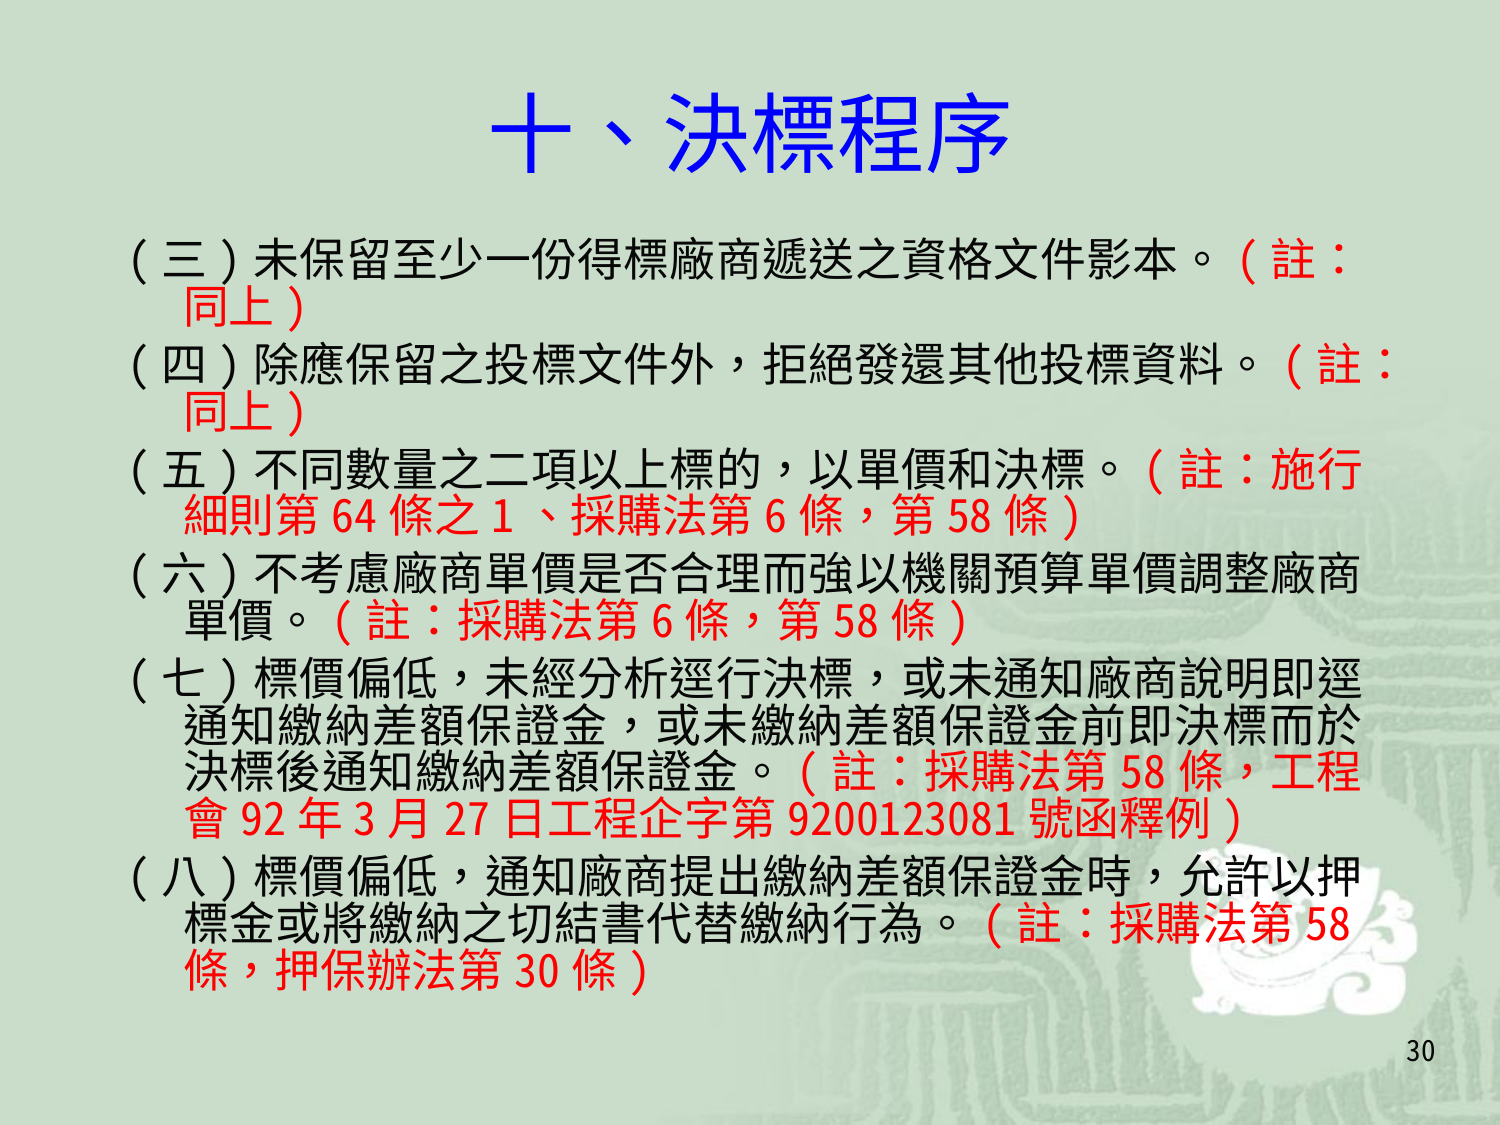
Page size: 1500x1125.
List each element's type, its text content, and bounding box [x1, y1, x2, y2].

text_box <編號> [1074, 1024, 1451, 1103]
list (三)未保留至少一份得標廠商遞送之資格文件影本。(註：同上) (四)除應保留之投標文件外，拒絕發還其他投標資料。(註：同上) (五)不同數量之二項以上標的，以單價和決標。(註：施行細則第64條之1、採購法第6條，第58條) (六)不考慮廠商單價是否合理而強以機關預算單價調整廠商單價。(註：採購法第6條，第58條) (七)標價偏低，未經分析逕行決標，或未通知廠商說明即逕通知繳納差額保證金，或未繳納差額保證金前即決標而於決標後通知繳納差額保證金。(註：採購法第58條，工程會92年3月27日工程企字第9200123081號函釋例) (八)標價偏低，通知廠商提出繳納差額保證金時，允許以押標金或將繳納之切結書代替繳納行為。(註：採購法第58條，押保辦法第30條) [112, 231, 1378, 1017]
picture [0, 0, 1500, 1125]
title 十、決標程序 [49, 37, 1451, 225]
